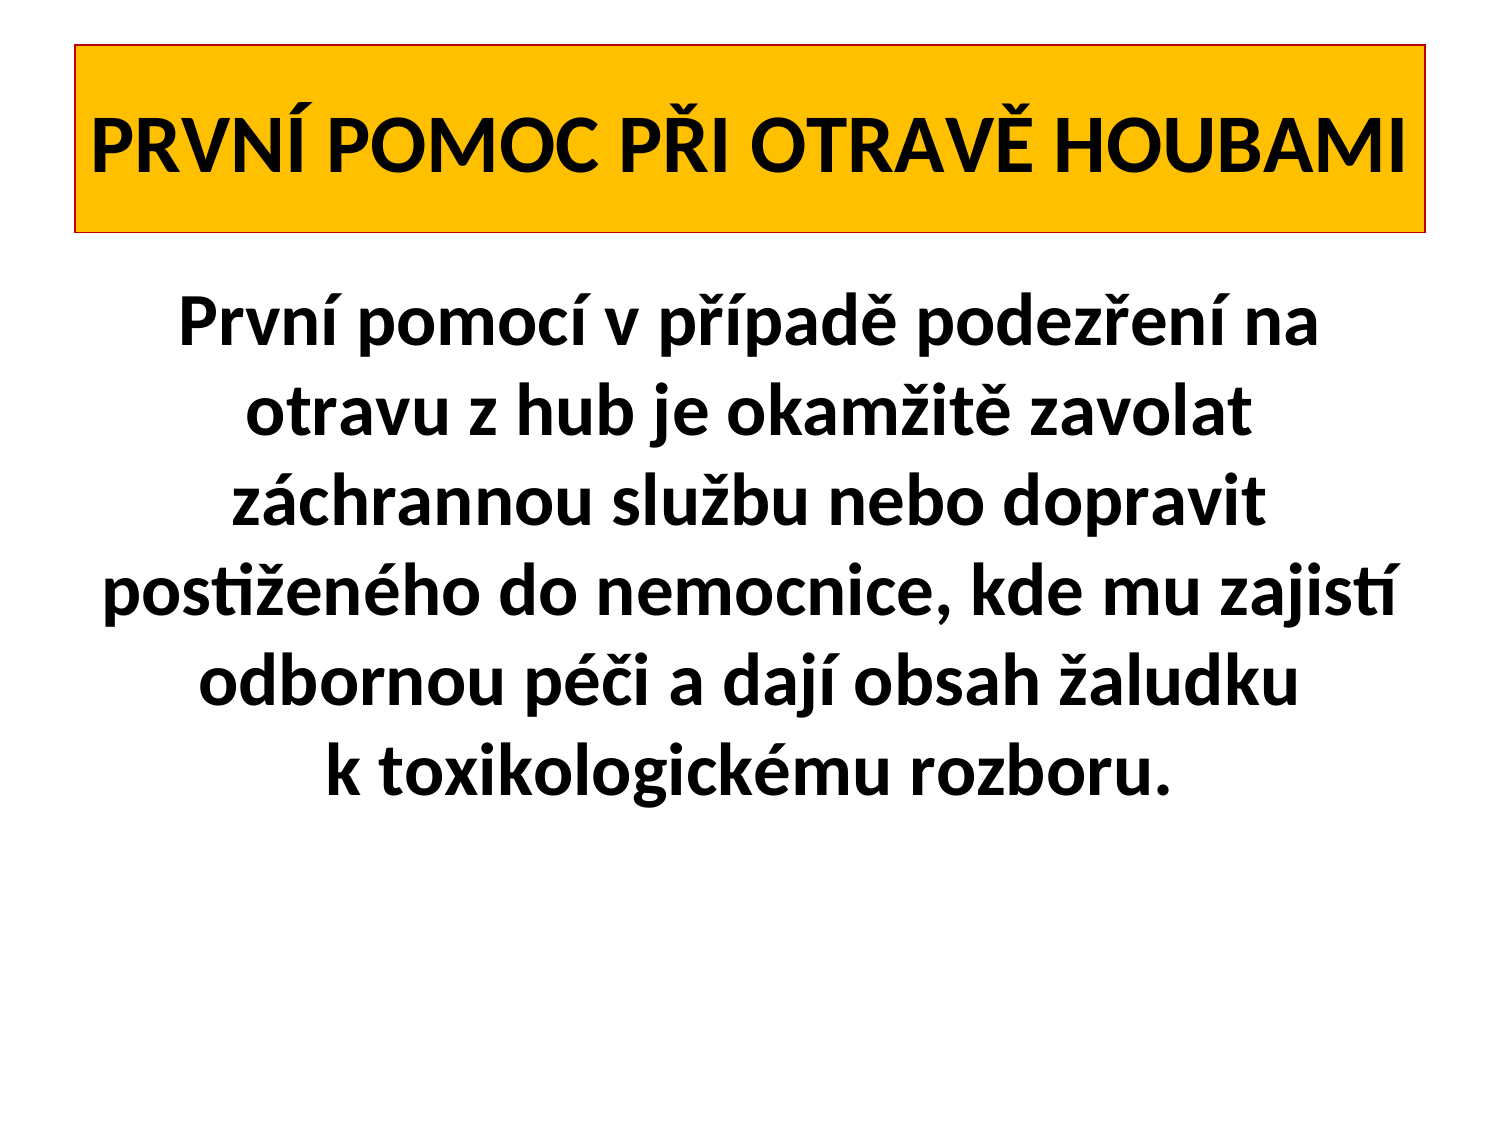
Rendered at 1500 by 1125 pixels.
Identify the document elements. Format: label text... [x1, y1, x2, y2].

list První pomocí v případě podezření na otravu z hub je okamžitě zavolat záchrannou službu nebo dopravit postiženého do nemocnice, kde mu zajistí odbornou péči a dají obsah žaludku k toxikologickému rozboru. [75, 262, 1426, 1005]
title PRVNÍ POMOC PŘI OTRAVĚ HOUBAMI [75, 45, 1426, 233]
